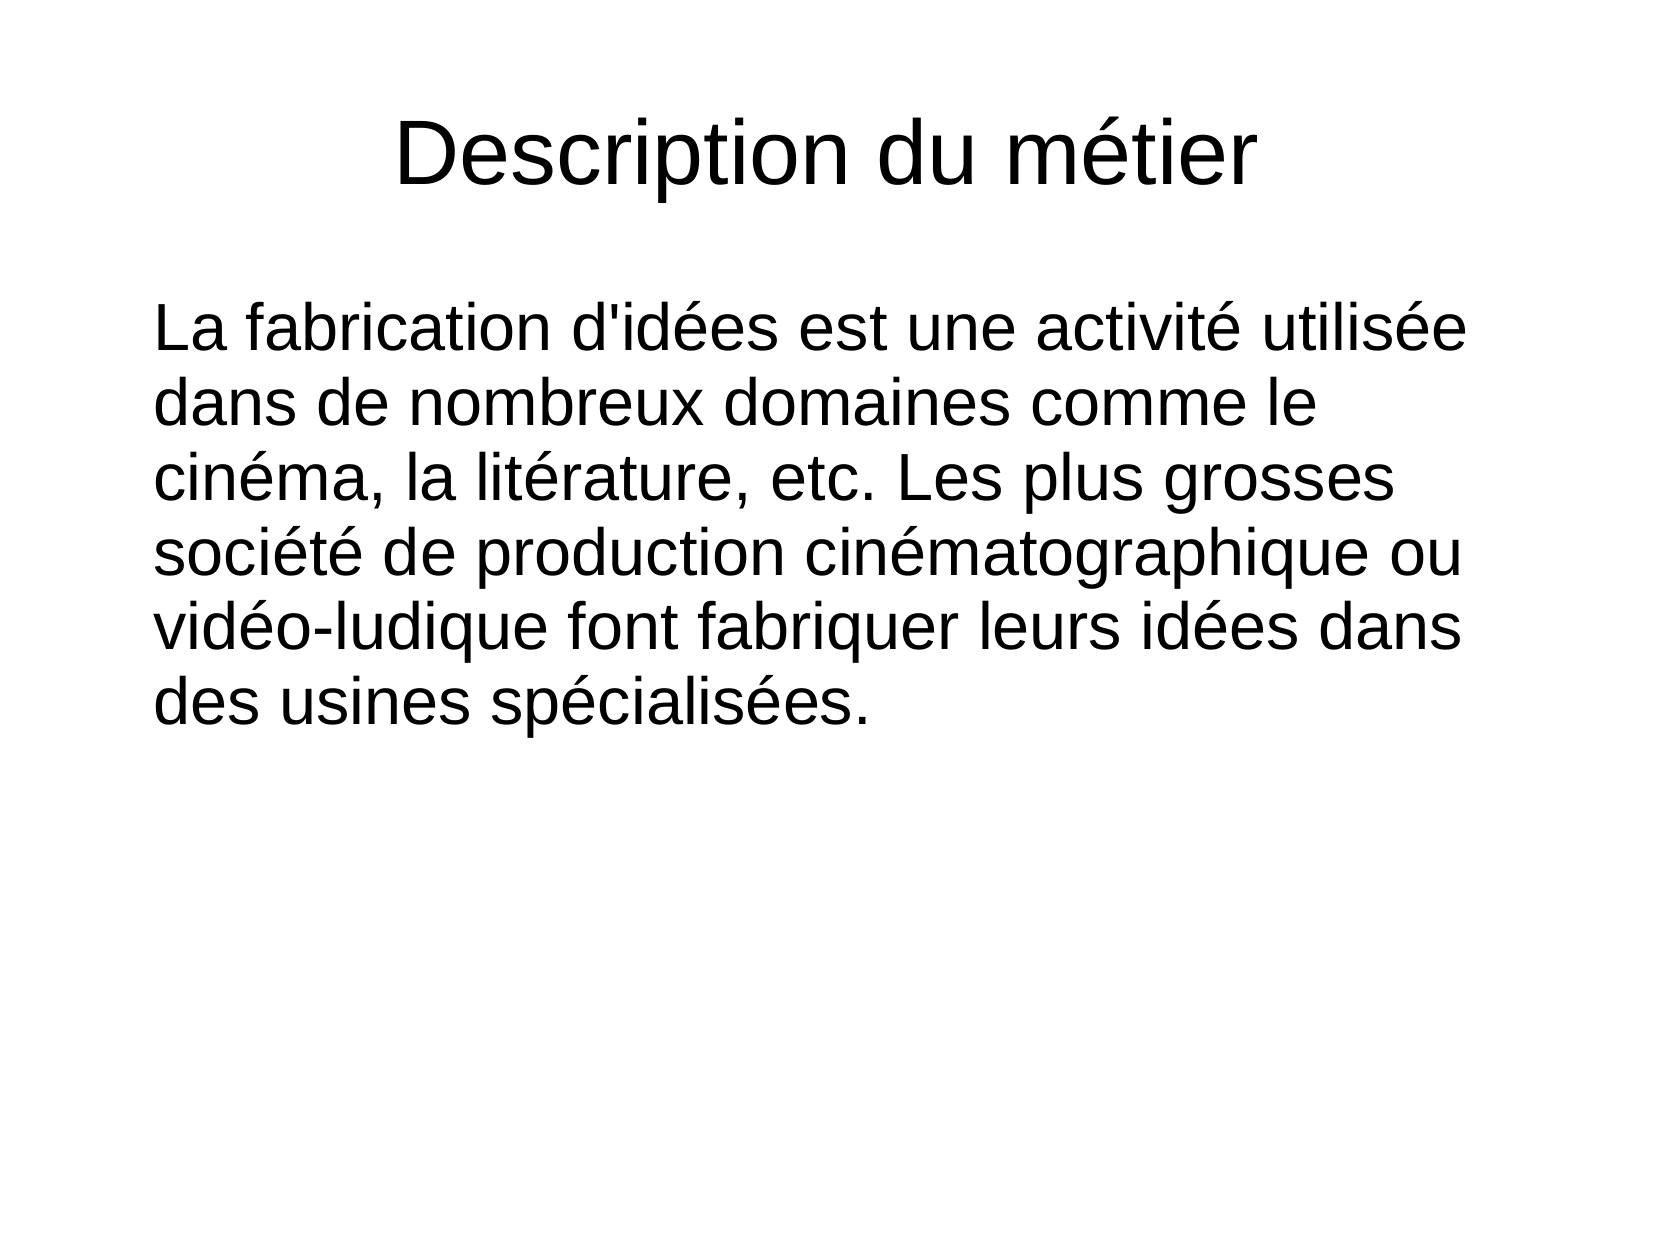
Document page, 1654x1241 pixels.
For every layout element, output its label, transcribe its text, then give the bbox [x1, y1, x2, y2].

title Description du métier [82, 49, 1571, 257]
list La fabrication d'idées est une activité utilisée dans de nombreux domaines comme le cinéma, la litérature, etc. Les plus grosses société de production cinématographique ou vidéo-ludique font fabriquer leurs idées dans des usines spécialisées. [82, 290, 1571, 1109]
